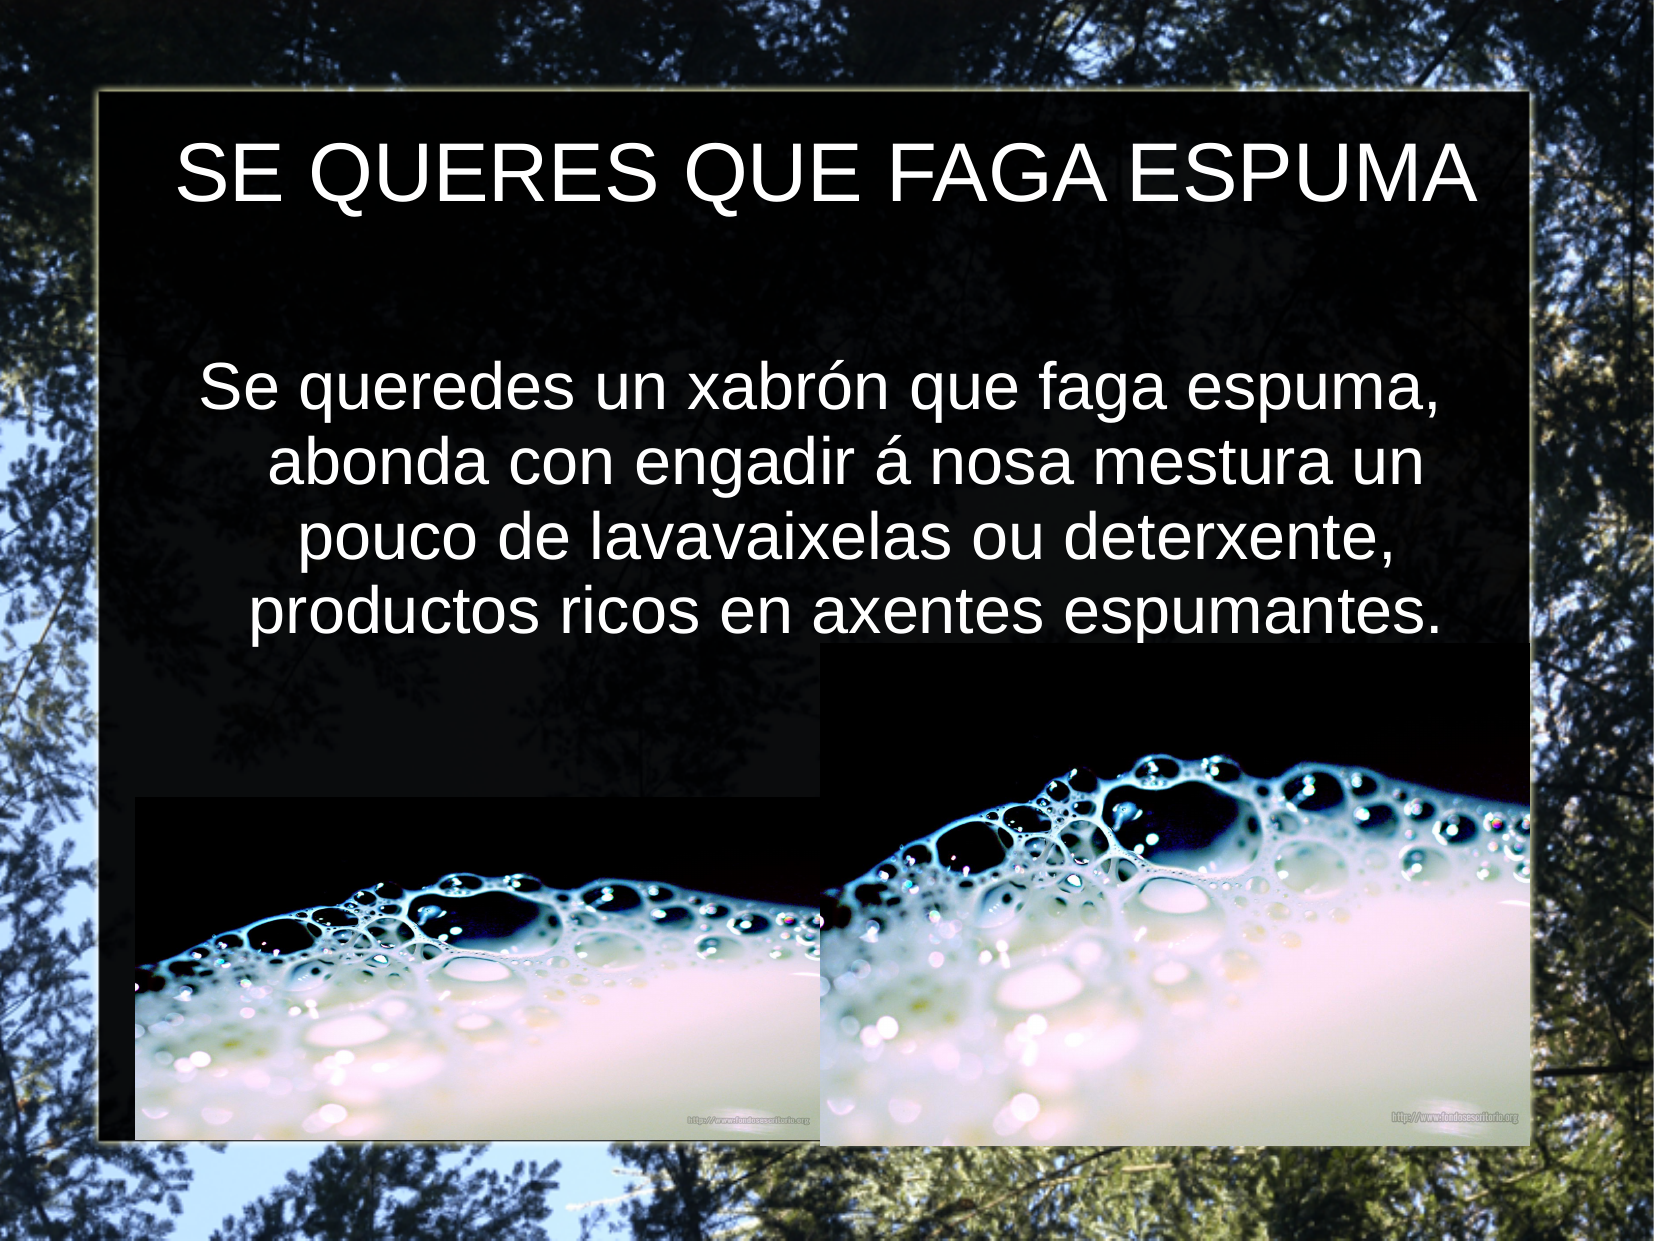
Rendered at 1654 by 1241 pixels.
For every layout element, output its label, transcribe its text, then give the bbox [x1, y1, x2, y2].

list Se queredes un xabrón que faga espuma, abonda con engadir á nosa mestura un pouco de lavavaixelas ou deterxente, productos ricos en axentes espumantes. [118, 349, 1506, 1167]
picture [0, 0, 1654, 1241]
title SE QUERES QUE FAGA ESPUMA [118, 95, 1536, 250]
